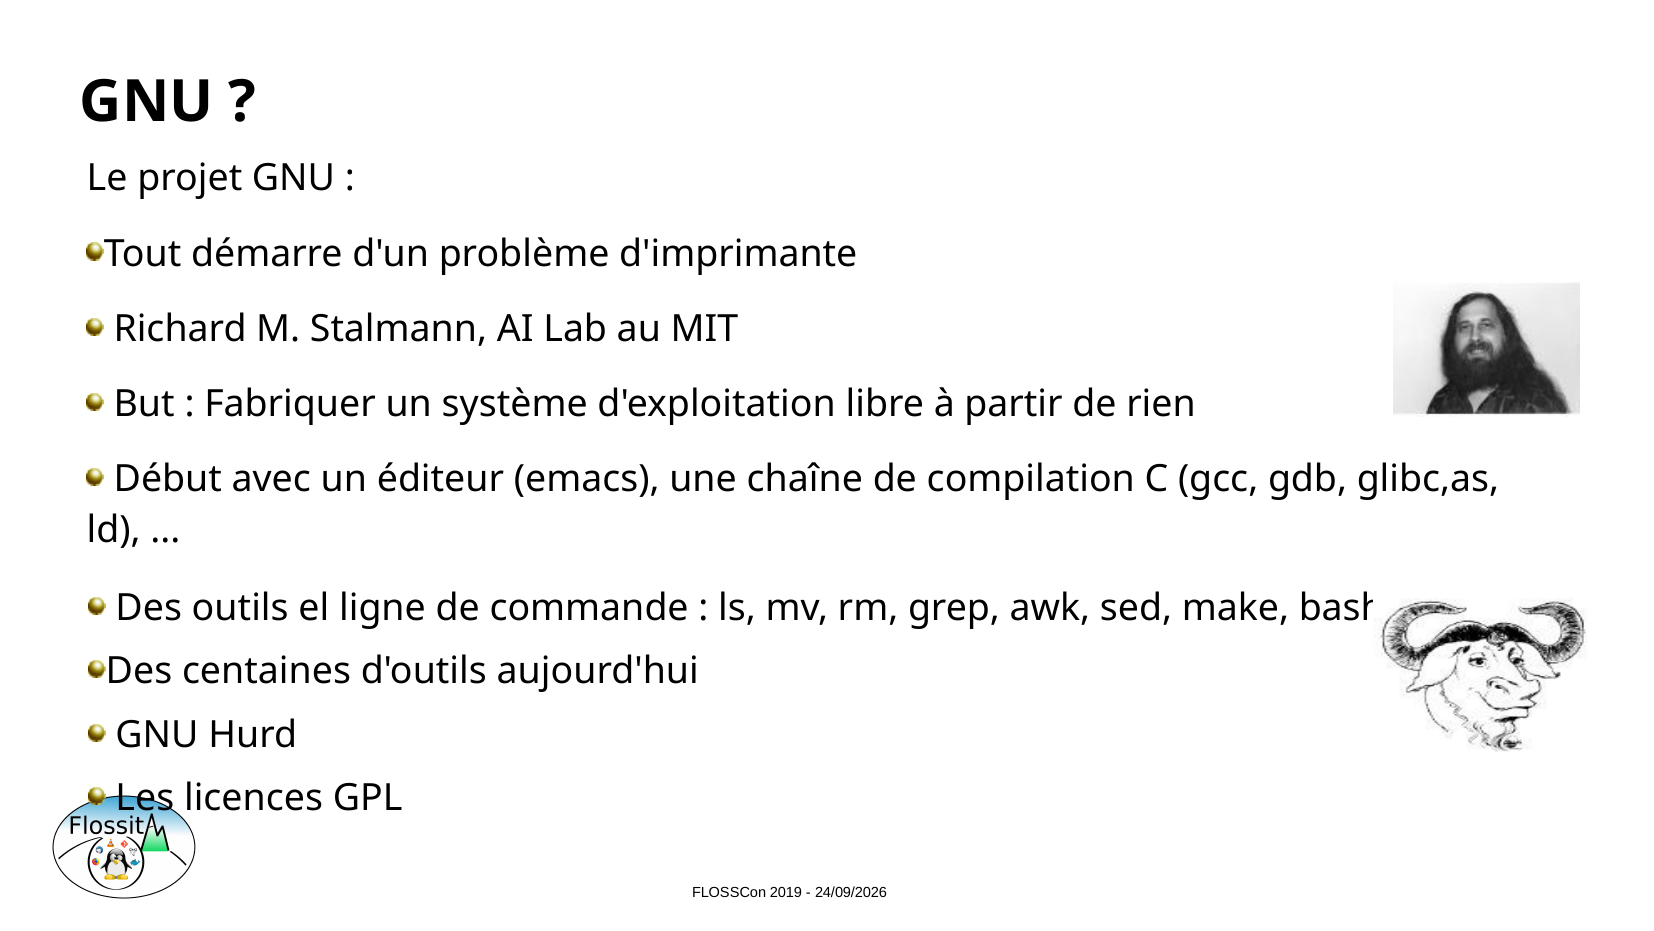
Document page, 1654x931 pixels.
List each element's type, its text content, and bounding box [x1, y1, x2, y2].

picture [1373, 598, 1589, 752]
picture [52, 795, 196, 899]
text_box GNU ? [65, 63, 1585, 144]
text_box Le projet GNU : Tout démarre d'un problème d'imprimante Richard M. Stalmann, AI Lab au MIT But : Fabriquer un système d'exploitation libre à partir de rien Début avec un éditeur (emacs), une chaîne de compilation C (gcc, gdb, glibc,as, ld), ... Des outils el ligne de commande : ls, mv, rm, grep, awk, sed, make, bash, ... Des centaines d'outils aujourd'hui GNU Hurd Les licences GPL [71, 143, 1590, 808]
picture [1393, 282, 1580, 417]
